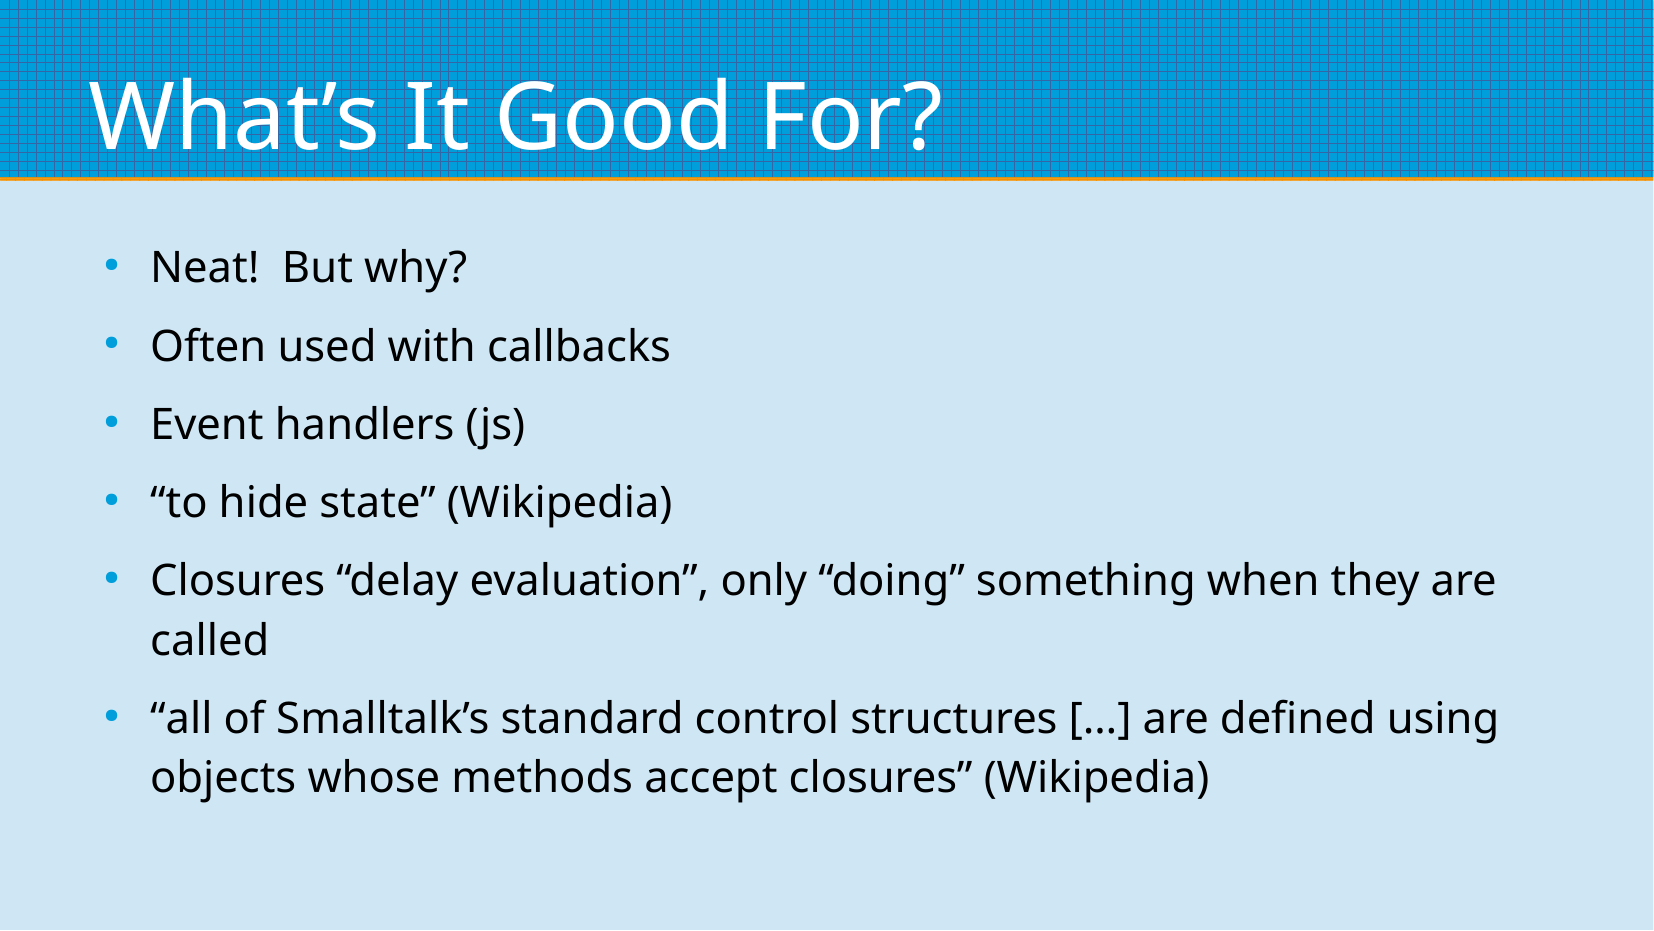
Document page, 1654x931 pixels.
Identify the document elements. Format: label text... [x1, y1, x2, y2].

list Neat! But why? Often used with callbacks Event handlers (js) “to hide state” (Wikipedia) Closures “delay evaluation”, only “doing” something when they are called “all of Smalltalk’s standard control structures […] are defined using objects whose methods accept closures” (Wikipedia) [88, 236, 1565, 813]
title What’s It Good For? [88, 14, 1565, 178]
